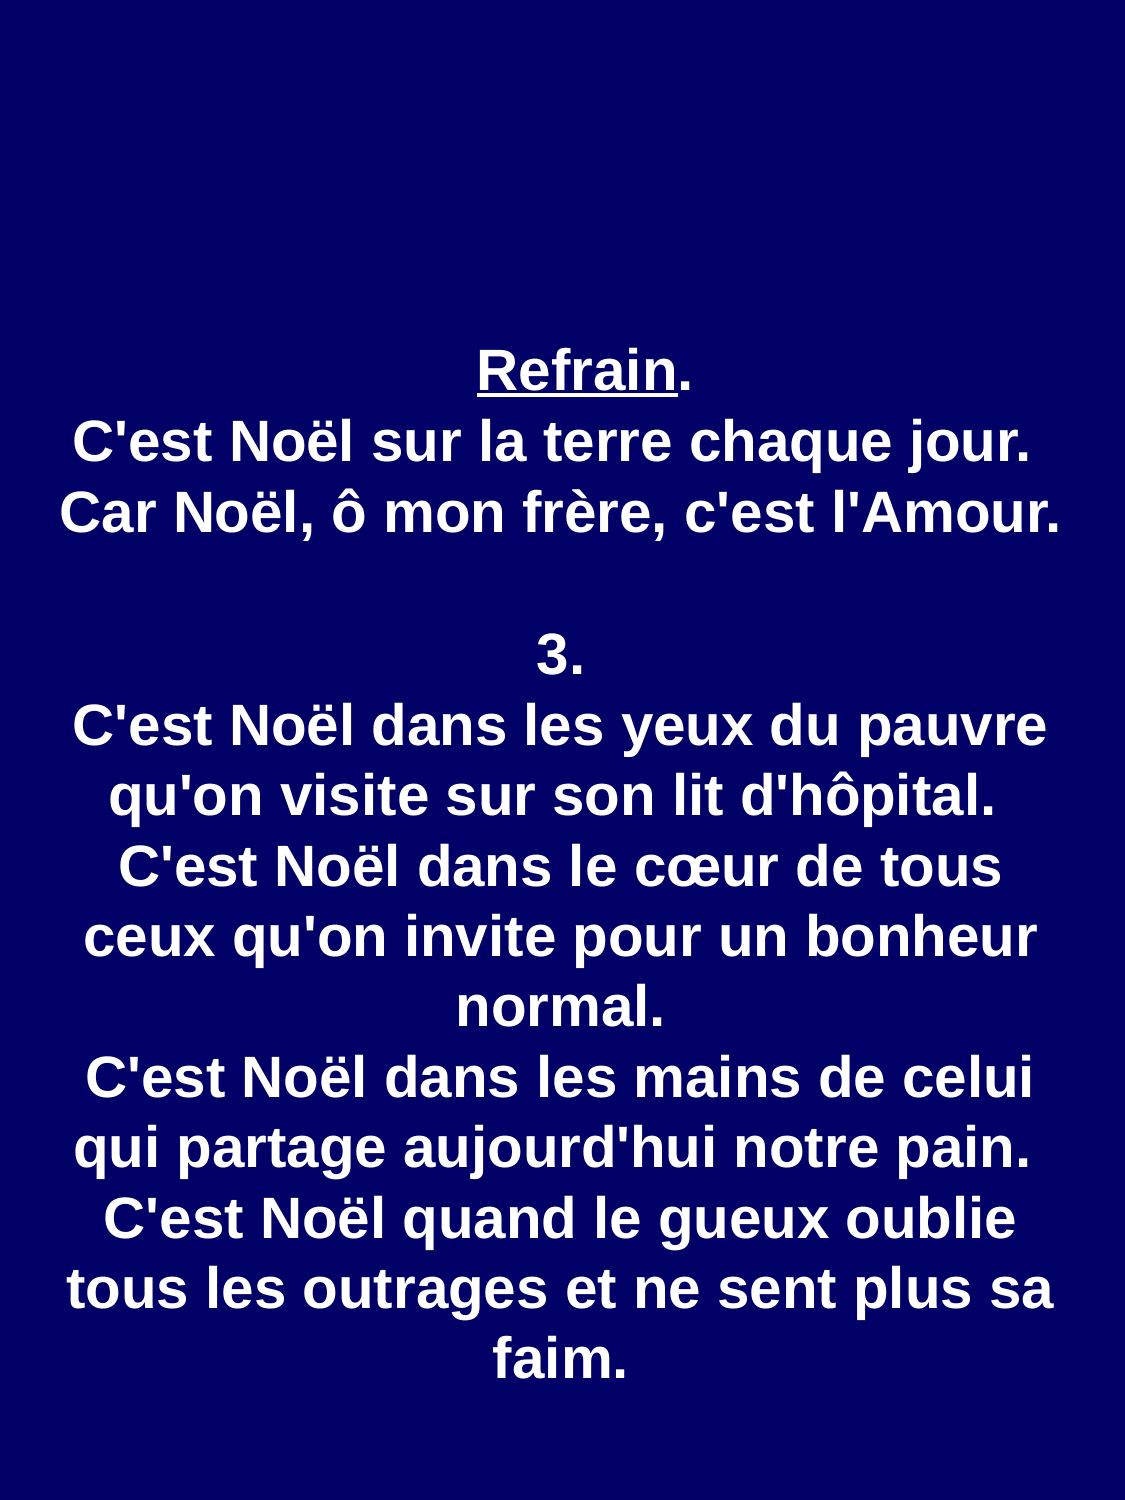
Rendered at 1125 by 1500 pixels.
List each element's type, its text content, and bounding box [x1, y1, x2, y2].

list [56, 969, 1069, 1057]
text_box Refrain. C'est Noël sur la terre chaque jour. Car Noël, ô mon frère, c'est l'Amour. 3. C'est Noël dans les yeux du pauvre qu'on visite sur son lit d'hôpital. C'est Noël dans le cœur de tous ceux qu'on invite pour un bonheur normal. C'est Noël dans les mains de celui qui partage aujourd'hui notre pain. C'est Noël quand le gueux oublie tous les outrages et ne sent plus sa faim. [35, 324, 1087, 969]
